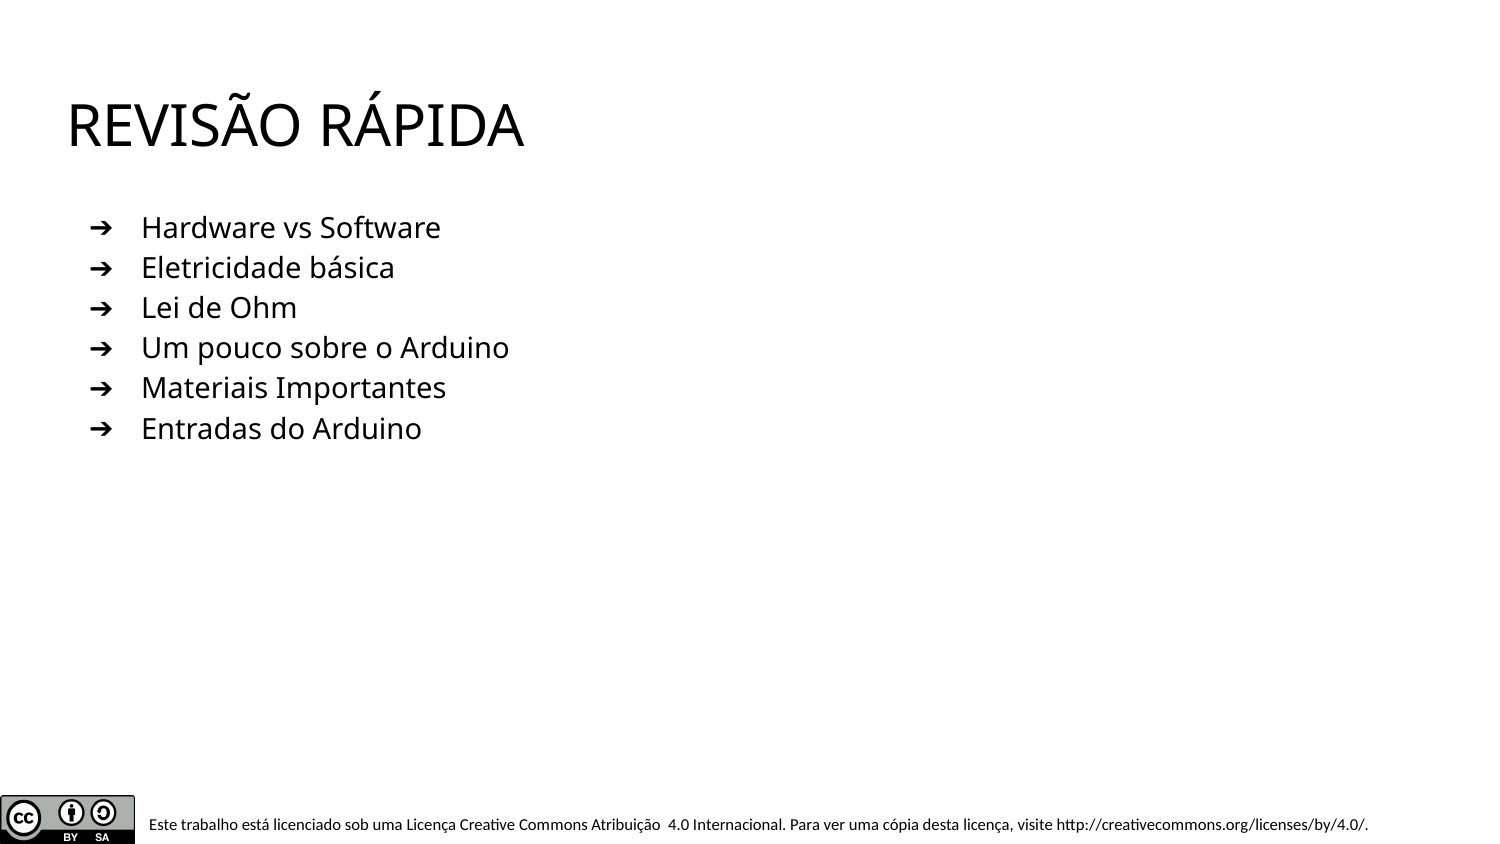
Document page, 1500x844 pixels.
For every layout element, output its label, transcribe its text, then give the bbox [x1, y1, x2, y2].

list Hardware vs Software Eletricidade básica Lei de Ohm Um pouco sobre o Arduino Materiais Importantes Entradas do Arduino [51, 189, 1449, 750]
title REVISÃO RÁPIDA [51, 72, 1449, 167]
text_box Este trabalho está licenciado sob uma Licença Creative Commons Atribuição 4.0 Internacional. Para ver uma cópia desta licença, visite http://creativecommons.org/licenses/by/4.0/. [135, 795, 1500, 844]
picture [0, 795, 135, 844]
